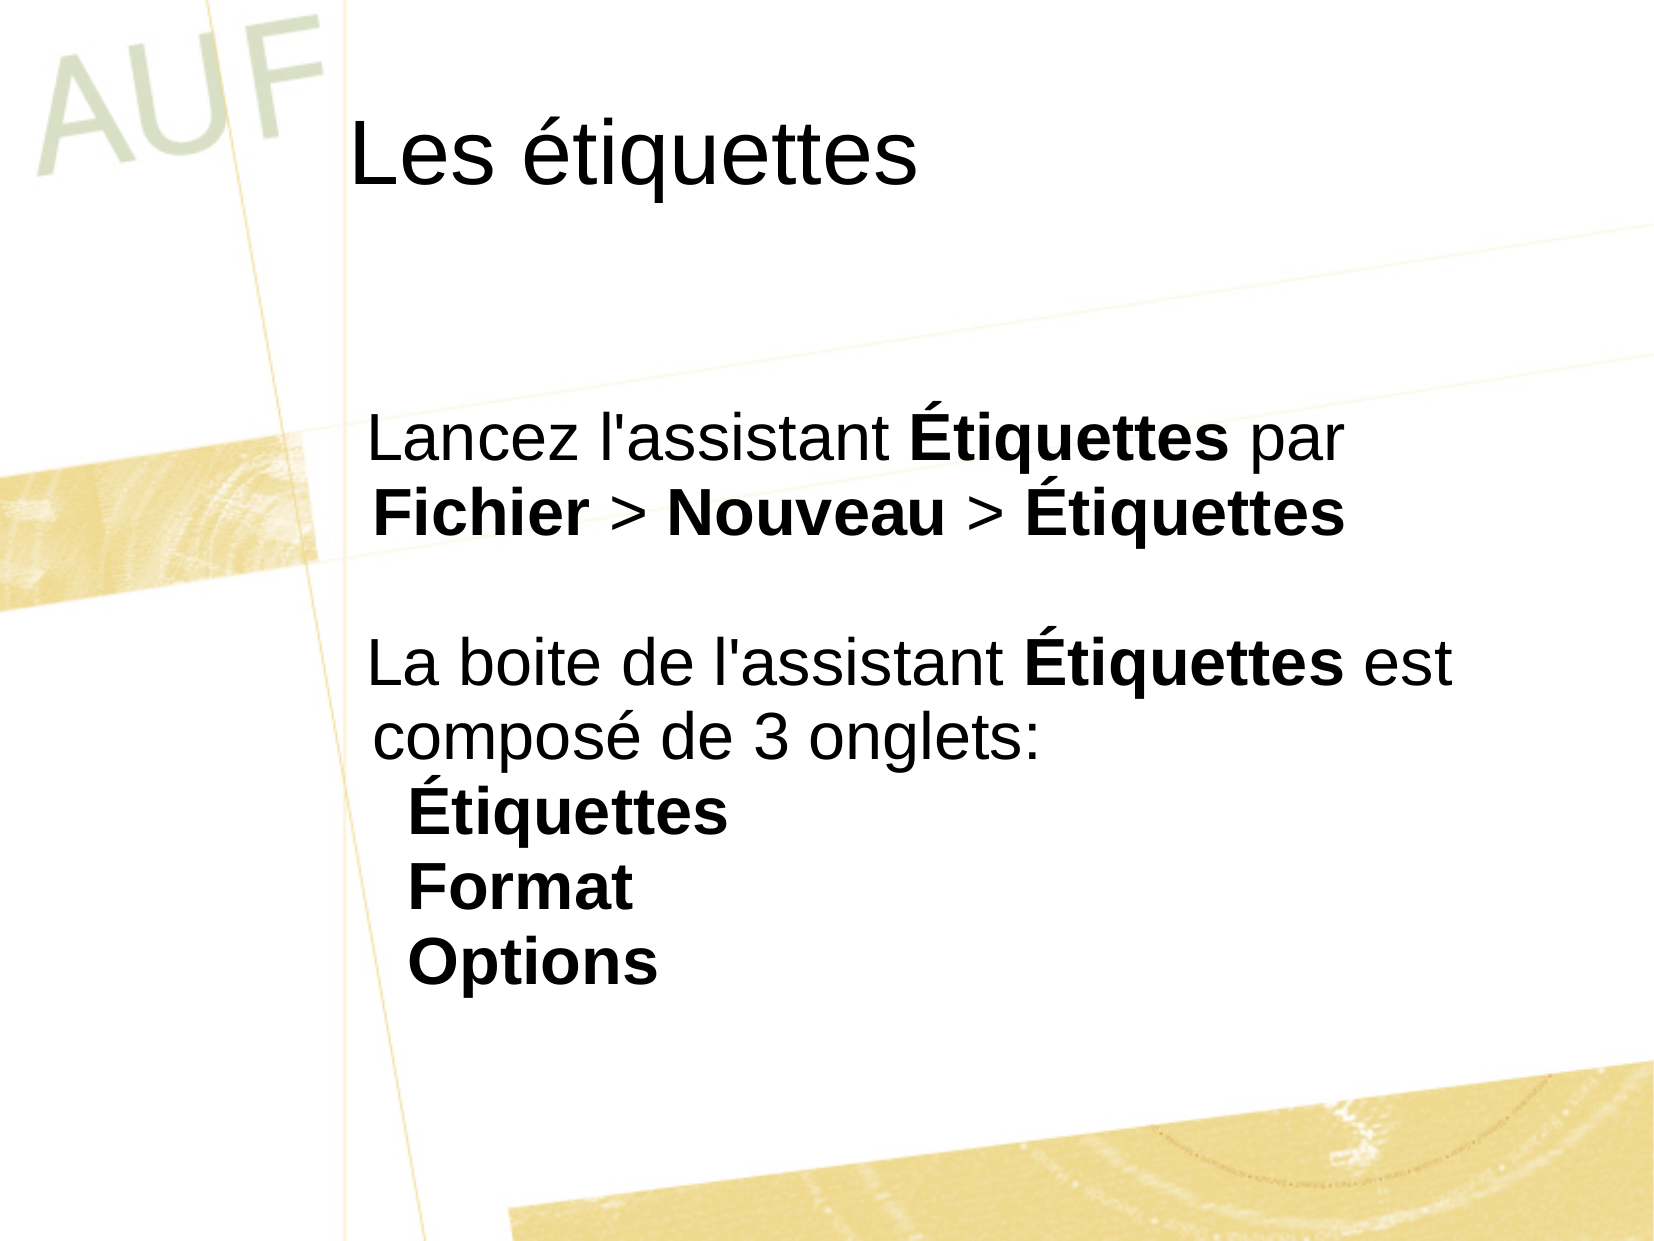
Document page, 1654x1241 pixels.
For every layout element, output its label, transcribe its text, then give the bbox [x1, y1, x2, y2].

picture [0, 0, 1654, 1241]
title Les étiquettes [82, 49, 1571, 257]
subtitle Lancez l'assistant Étiquettes par Fichier > Nouveau > Étiquettes La boite de l'assistant Étiquettes est composé de 3 onglets: Étiquettes Format Options [82, 290, 1571, 1109]
